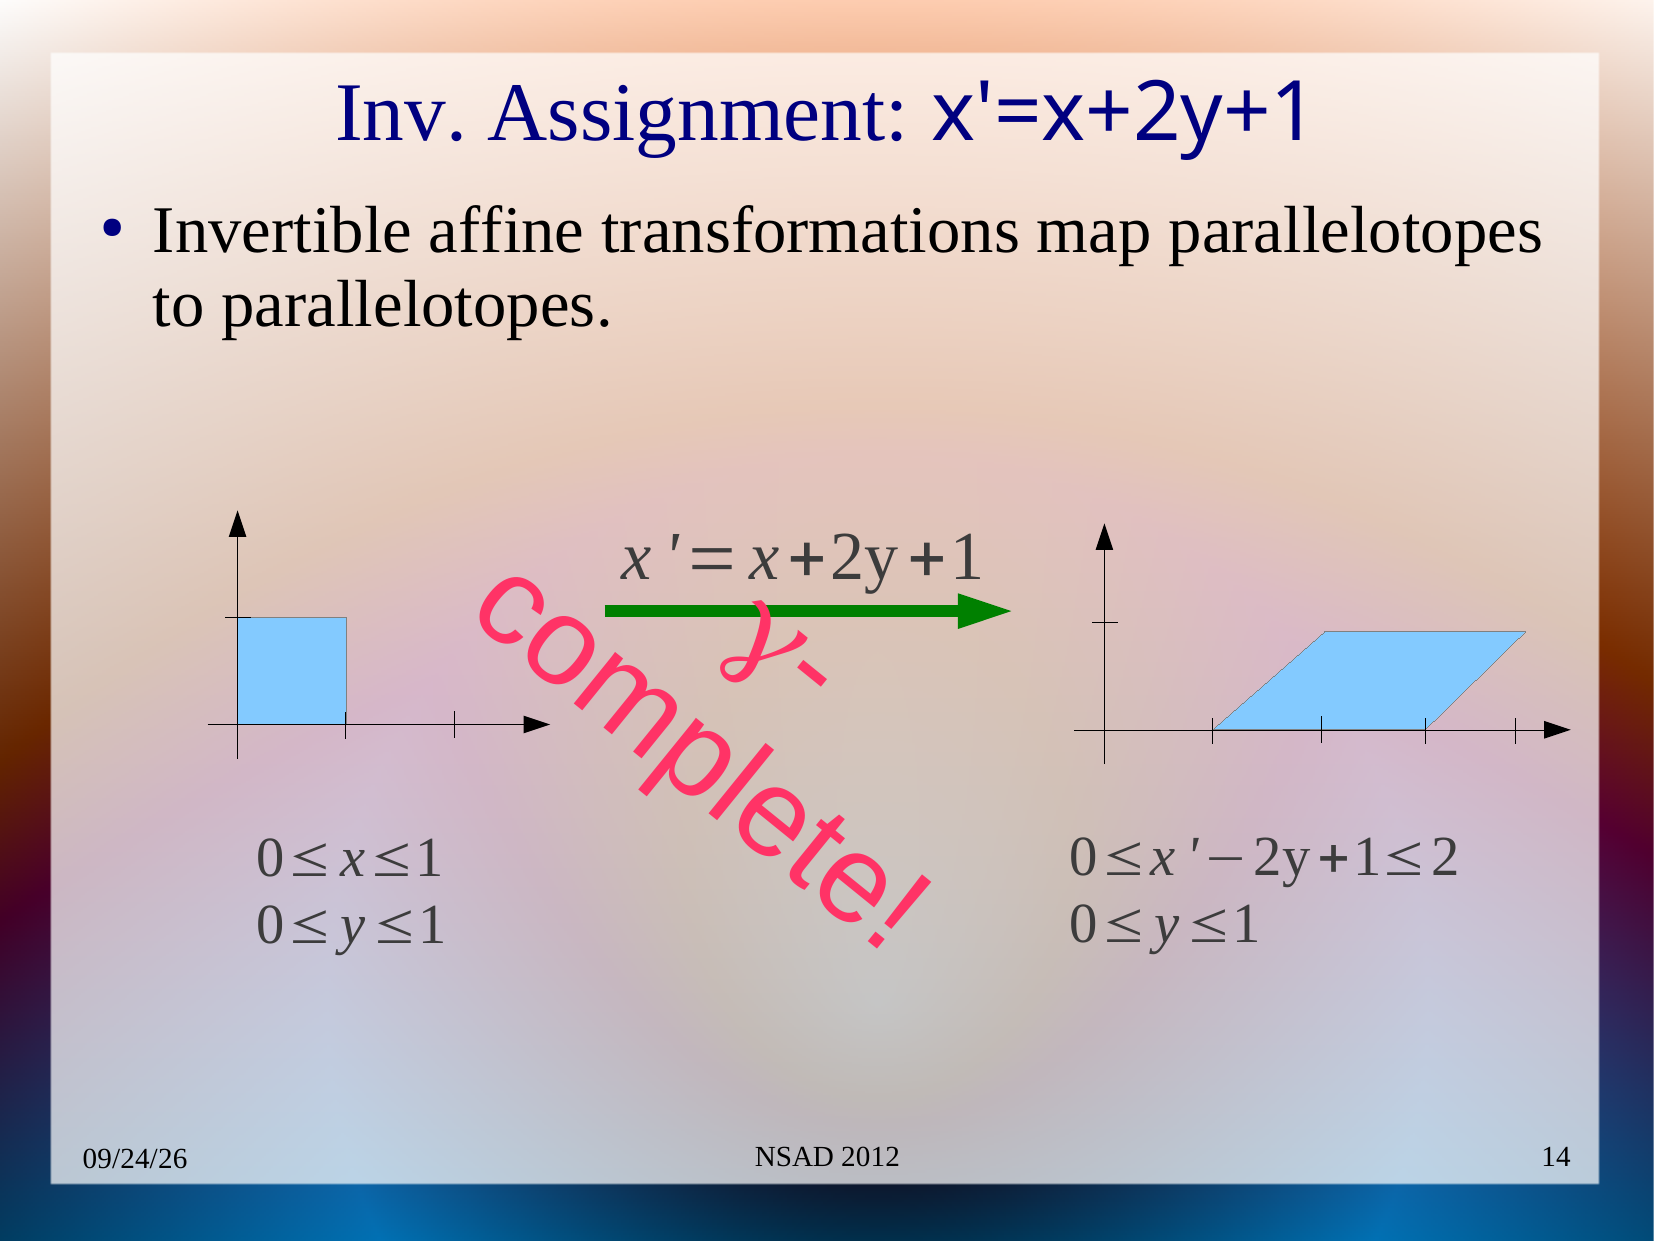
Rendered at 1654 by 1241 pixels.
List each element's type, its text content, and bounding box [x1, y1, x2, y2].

chart [1055, 825, 1474, 955]
title Inv. Assignment: x'=x+2y+1 [82, 53, 1571, 163]
list Invertible affine transformations map parallelotopes to parallelotopes. [82, 192, 1571, 1129]
chart [241, 826, 460, 956]
text_box g-complete! [463, 369, 1105, 937]
text_box [1213, 631, 1526, 730]
chart [762, 519, 1002, 597]
text_box [238, 617, 347, 724]
picture [0, 0, 1654, 1241]
